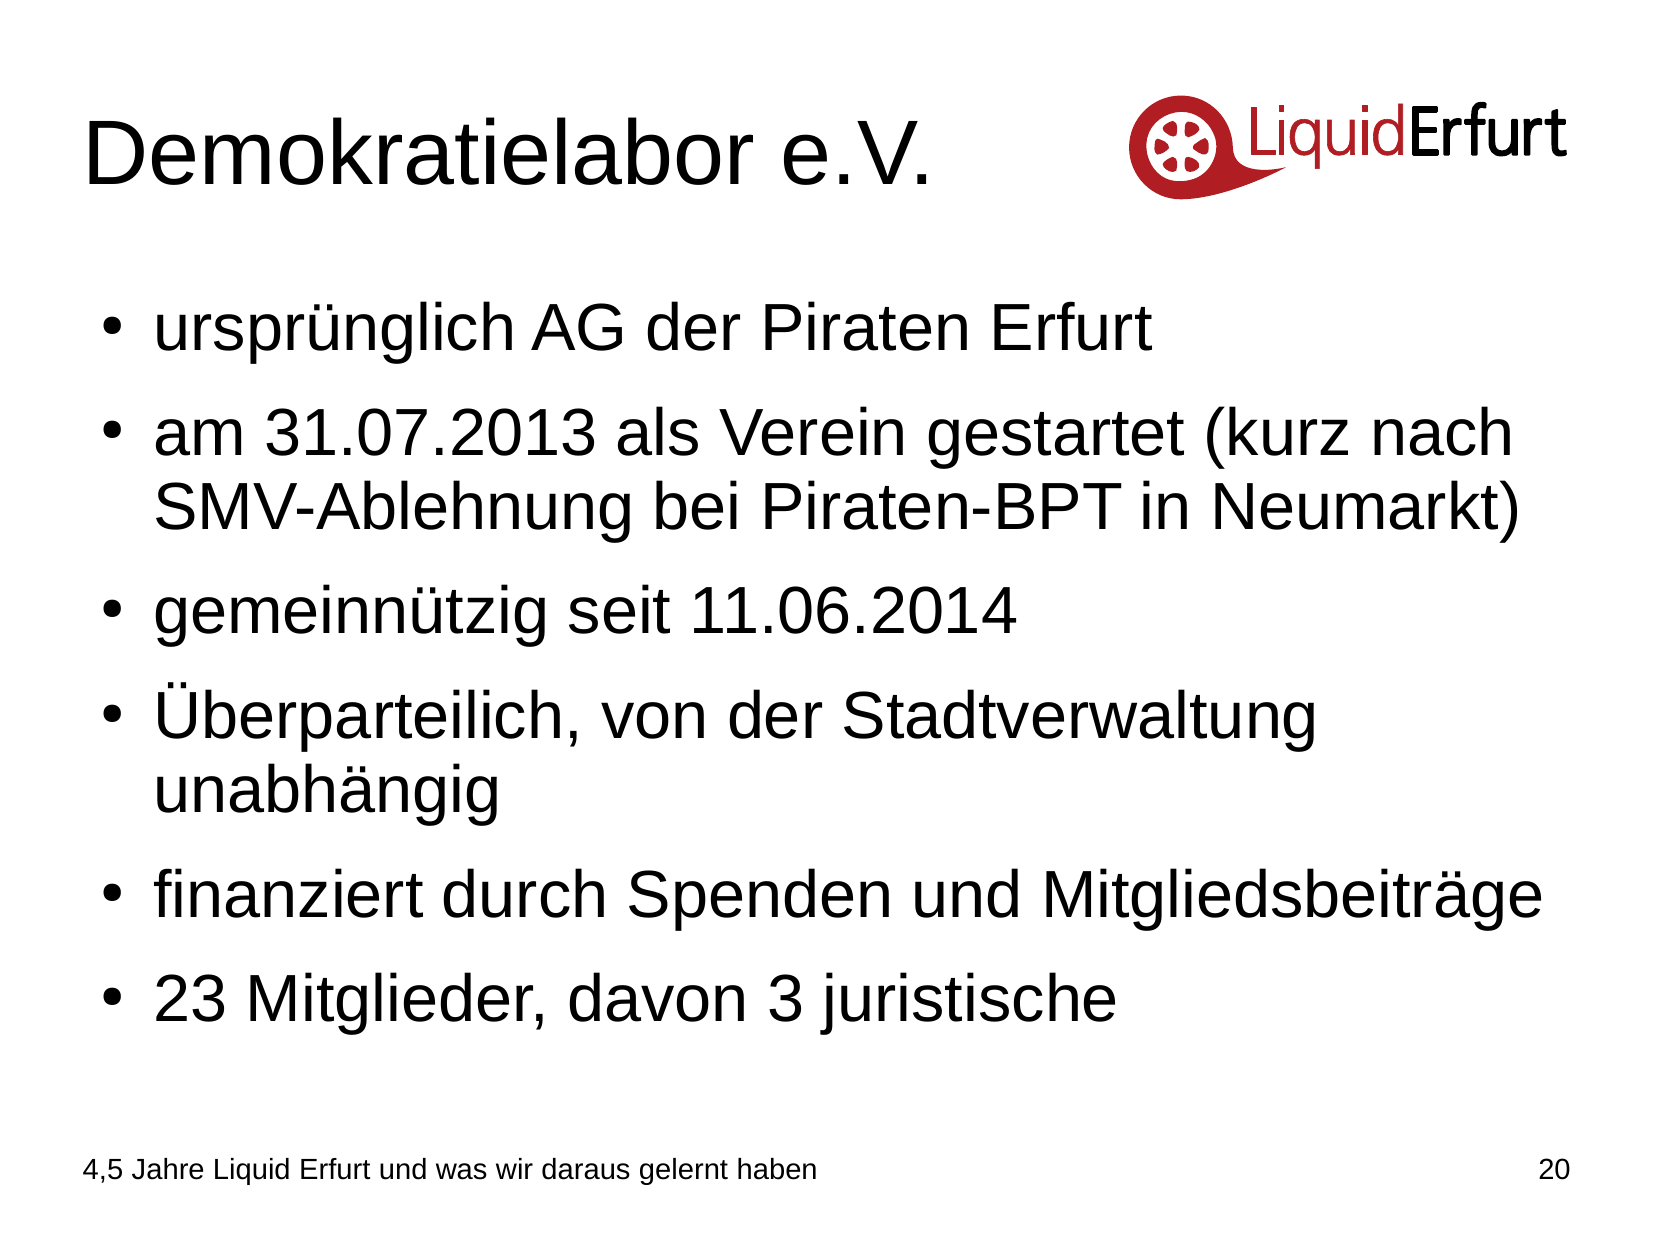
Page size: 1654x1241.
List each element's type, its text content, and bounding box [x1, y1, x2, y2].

title Demokratielabor e.V. [82, 49, 1571, 257]
list ursprünglich AG der Piraten Erfurt am 31.07.2013 als Verein gestartet (kurz nach SMV-Ablehnung bei Piraten-BPT in Neumarkt) gemeinnützig seit 11.06.2014 Überparteilich, von der Stadtverwaltung unabhängig finanziert durch Spenden und Mitgliedsbeiträge 23 Mitglieder, davon 3 juristische [82, 290, 1571, 1111]
